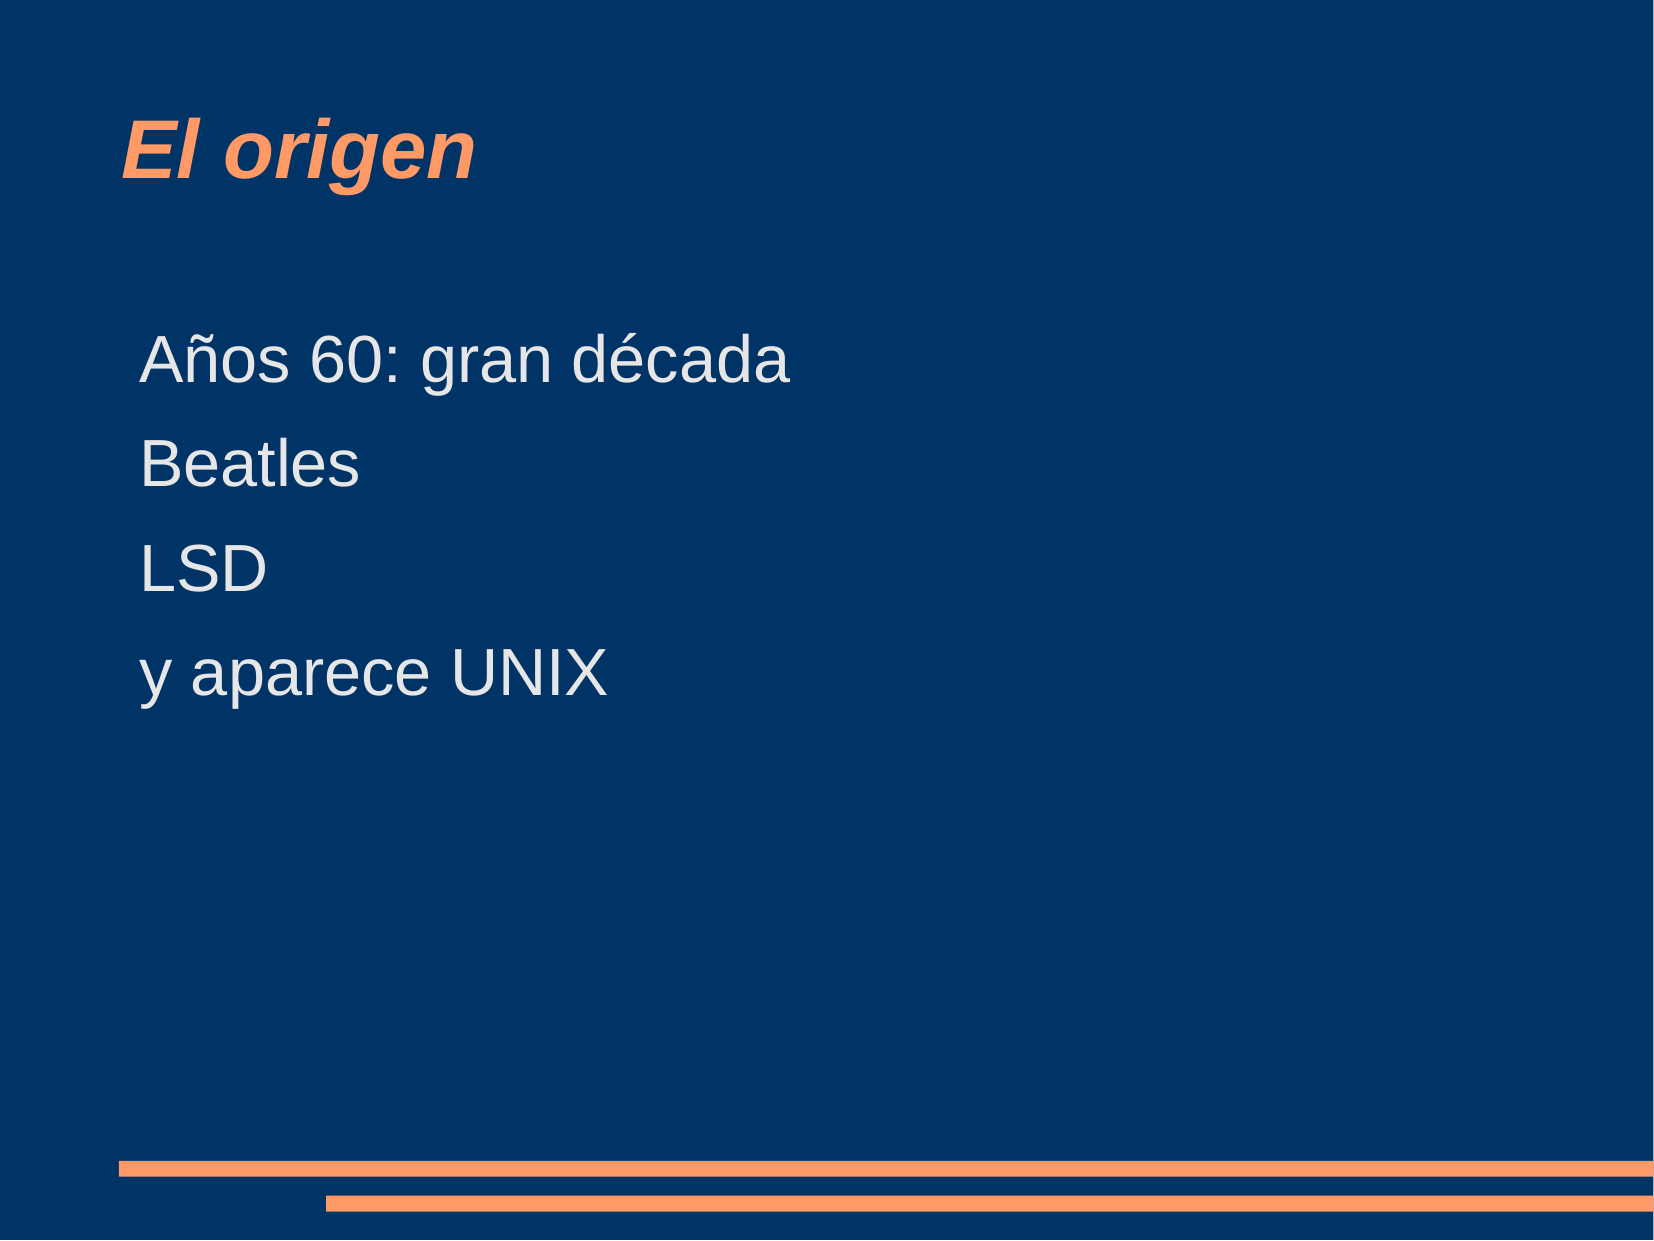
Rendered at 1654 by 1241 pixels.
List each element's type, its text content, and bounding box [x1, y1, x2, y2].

title El origen [121, 53, 1534, 246]
list Años 60: gran década Beatles LSD y aparece UNIX [121, 322, 1561, 1118]
